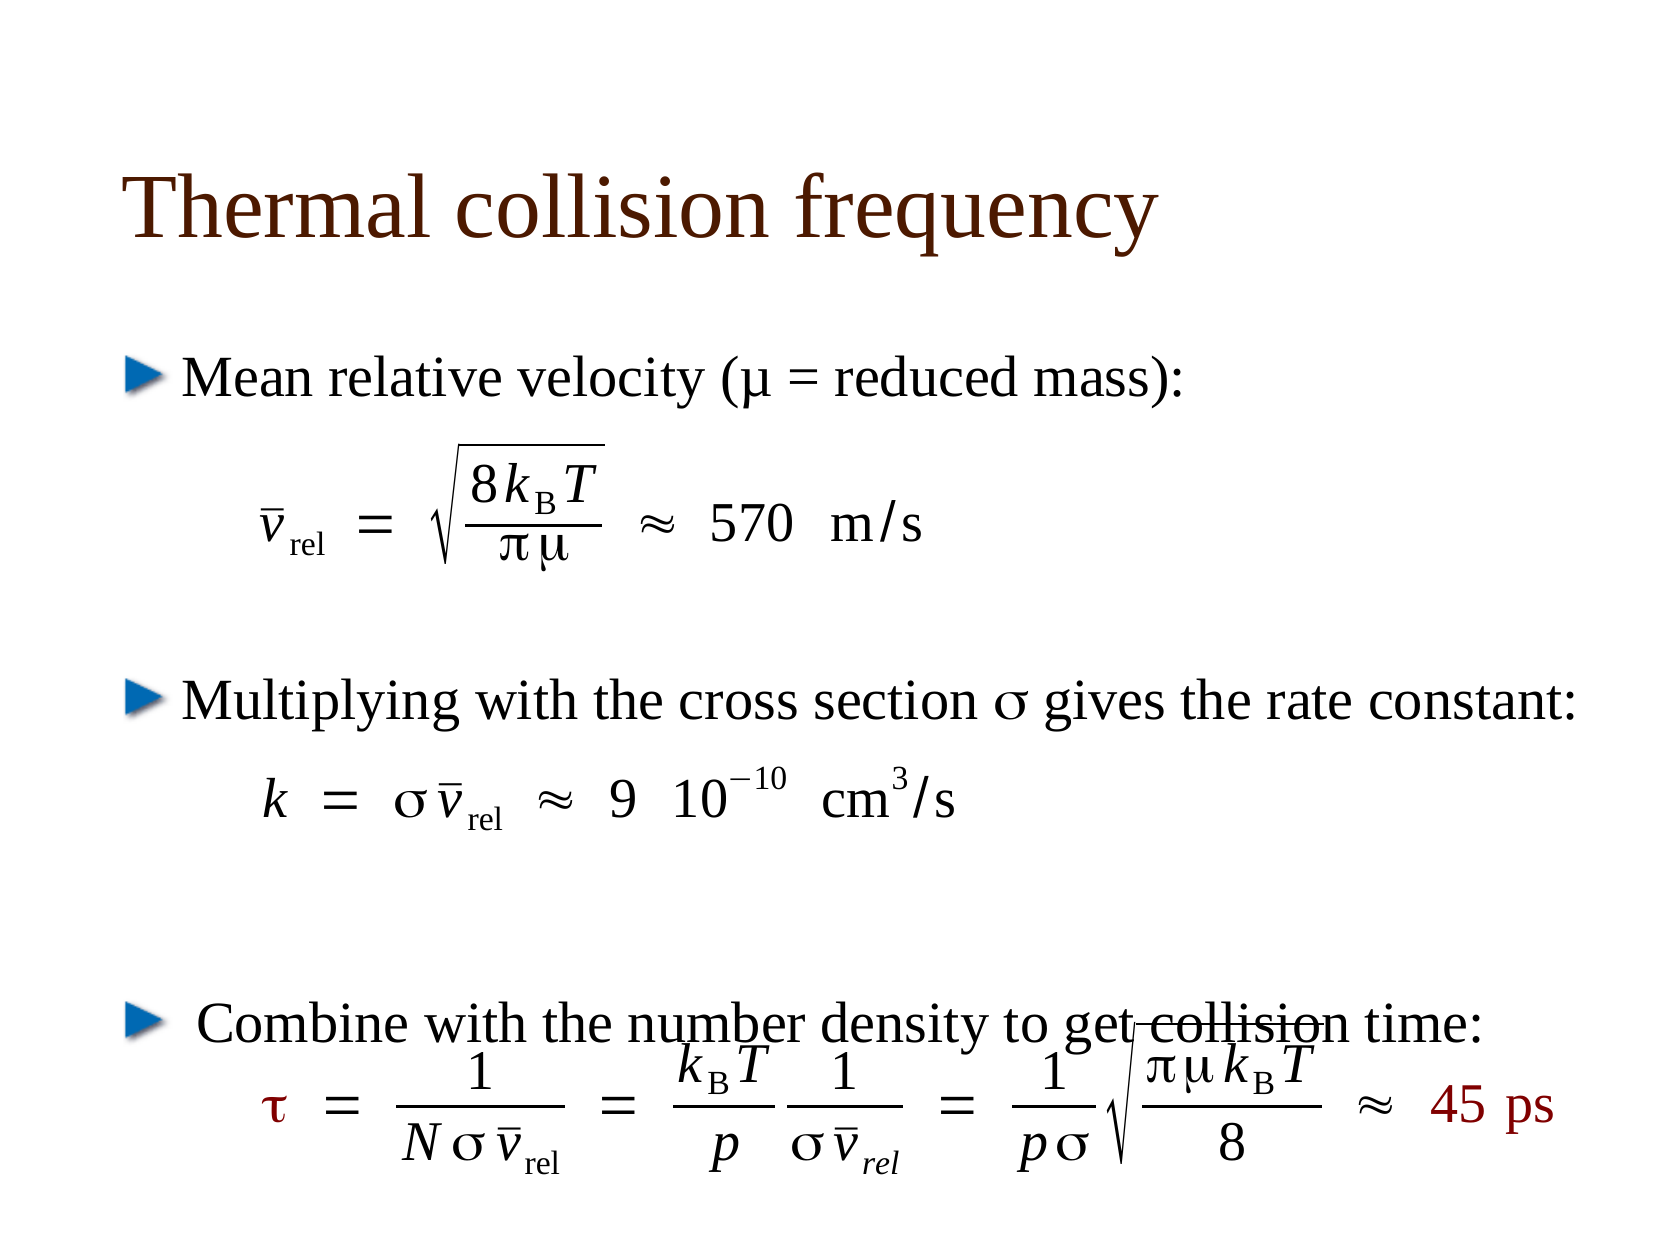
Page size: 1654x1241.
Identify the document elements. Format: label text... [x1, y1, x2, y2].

chart [254, 1019, 1563, 1182]
list Mean relative velocity (µ = reduced mass): Multiplying with the cross section σ gives the rate constant: Combine with the number density to get collision time: [121, 344, 1653, 1065]
chart [251, 440, 930, 574]
chart [254, 759, 964, 839]
title Thermal collision frequency [121, 102, 1534, 311]
